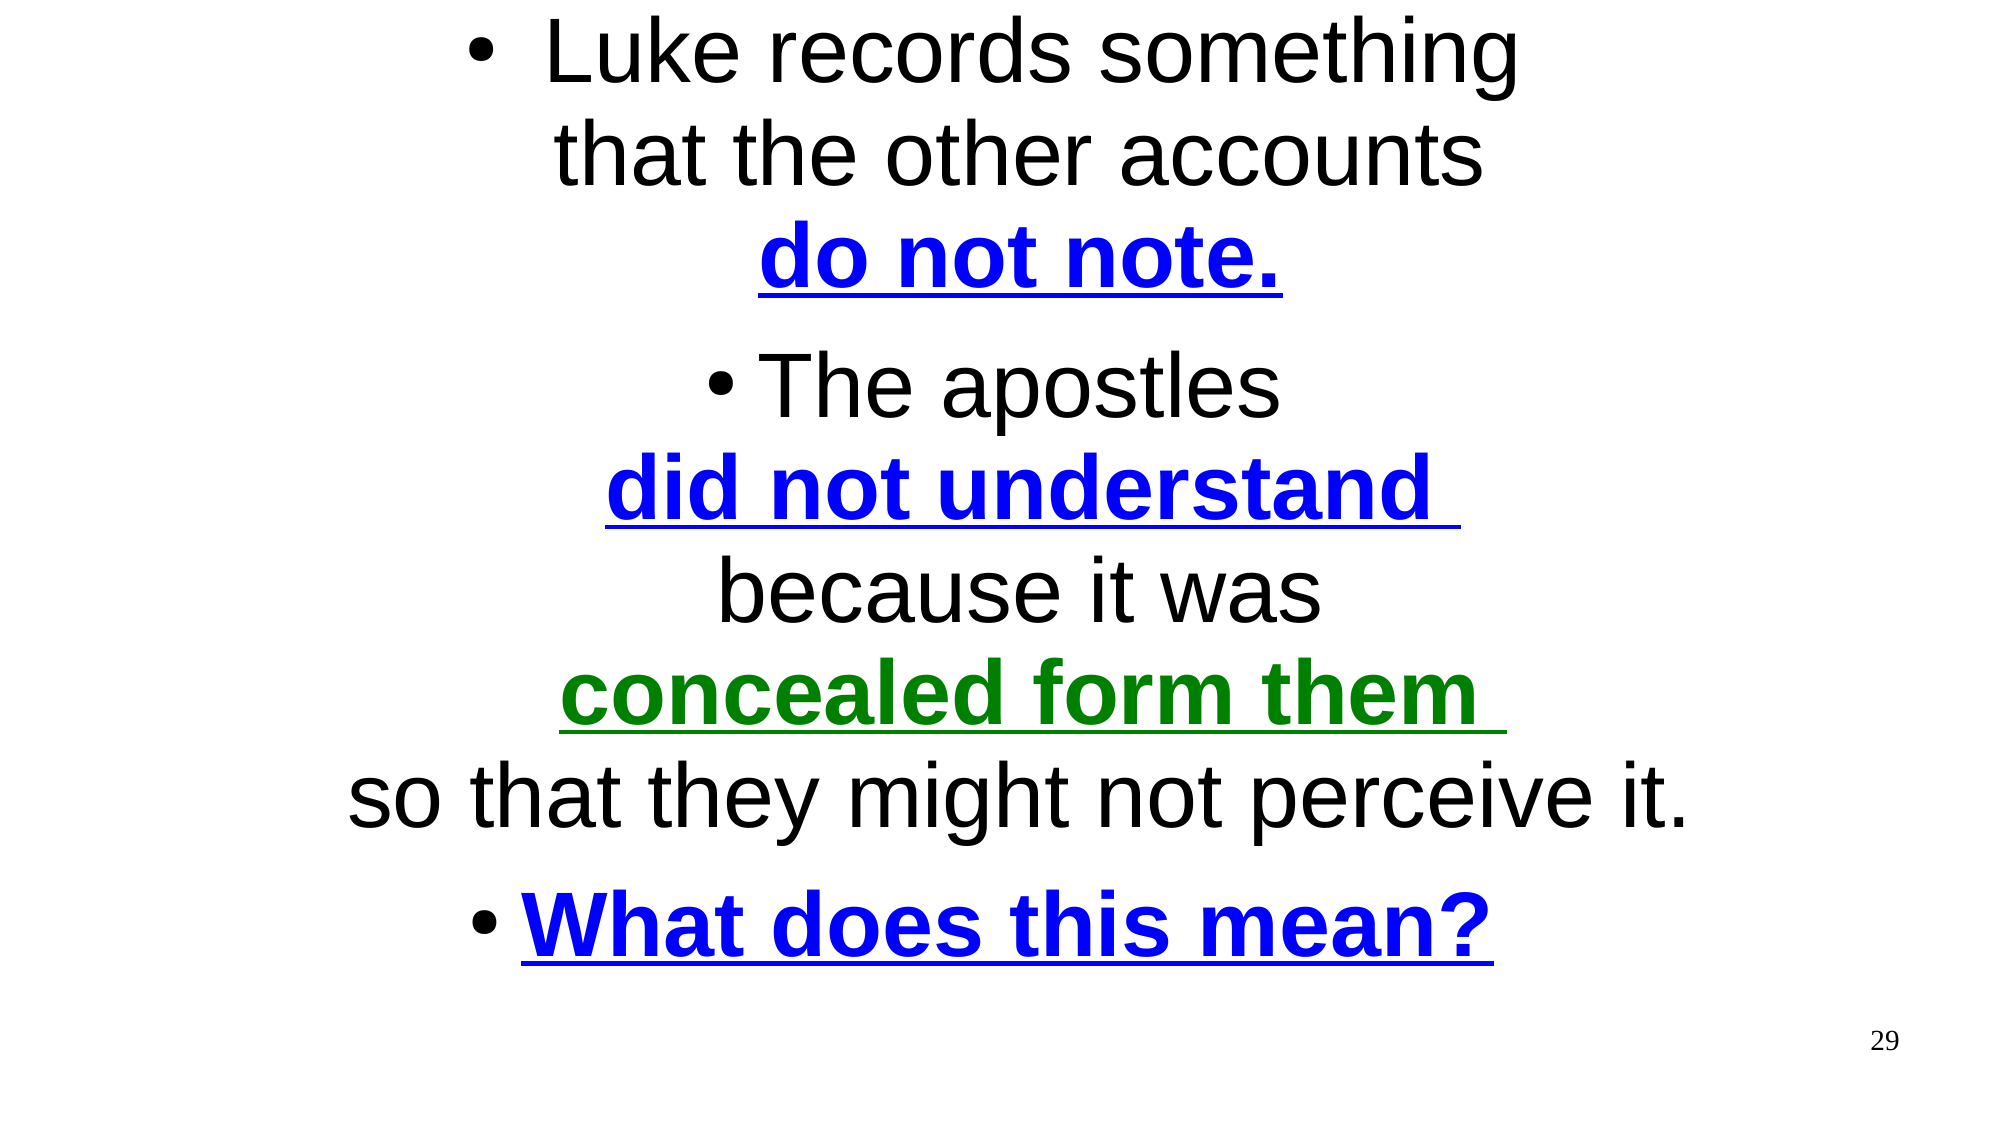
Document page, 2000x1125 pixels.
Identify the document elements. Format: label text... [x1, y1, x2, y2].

list Luke records something that the other accounts do not note. The apostles did not understand because it was concealed form them so that they might not perceive it. What does this mean? [0, 0, 1996, 1123]
